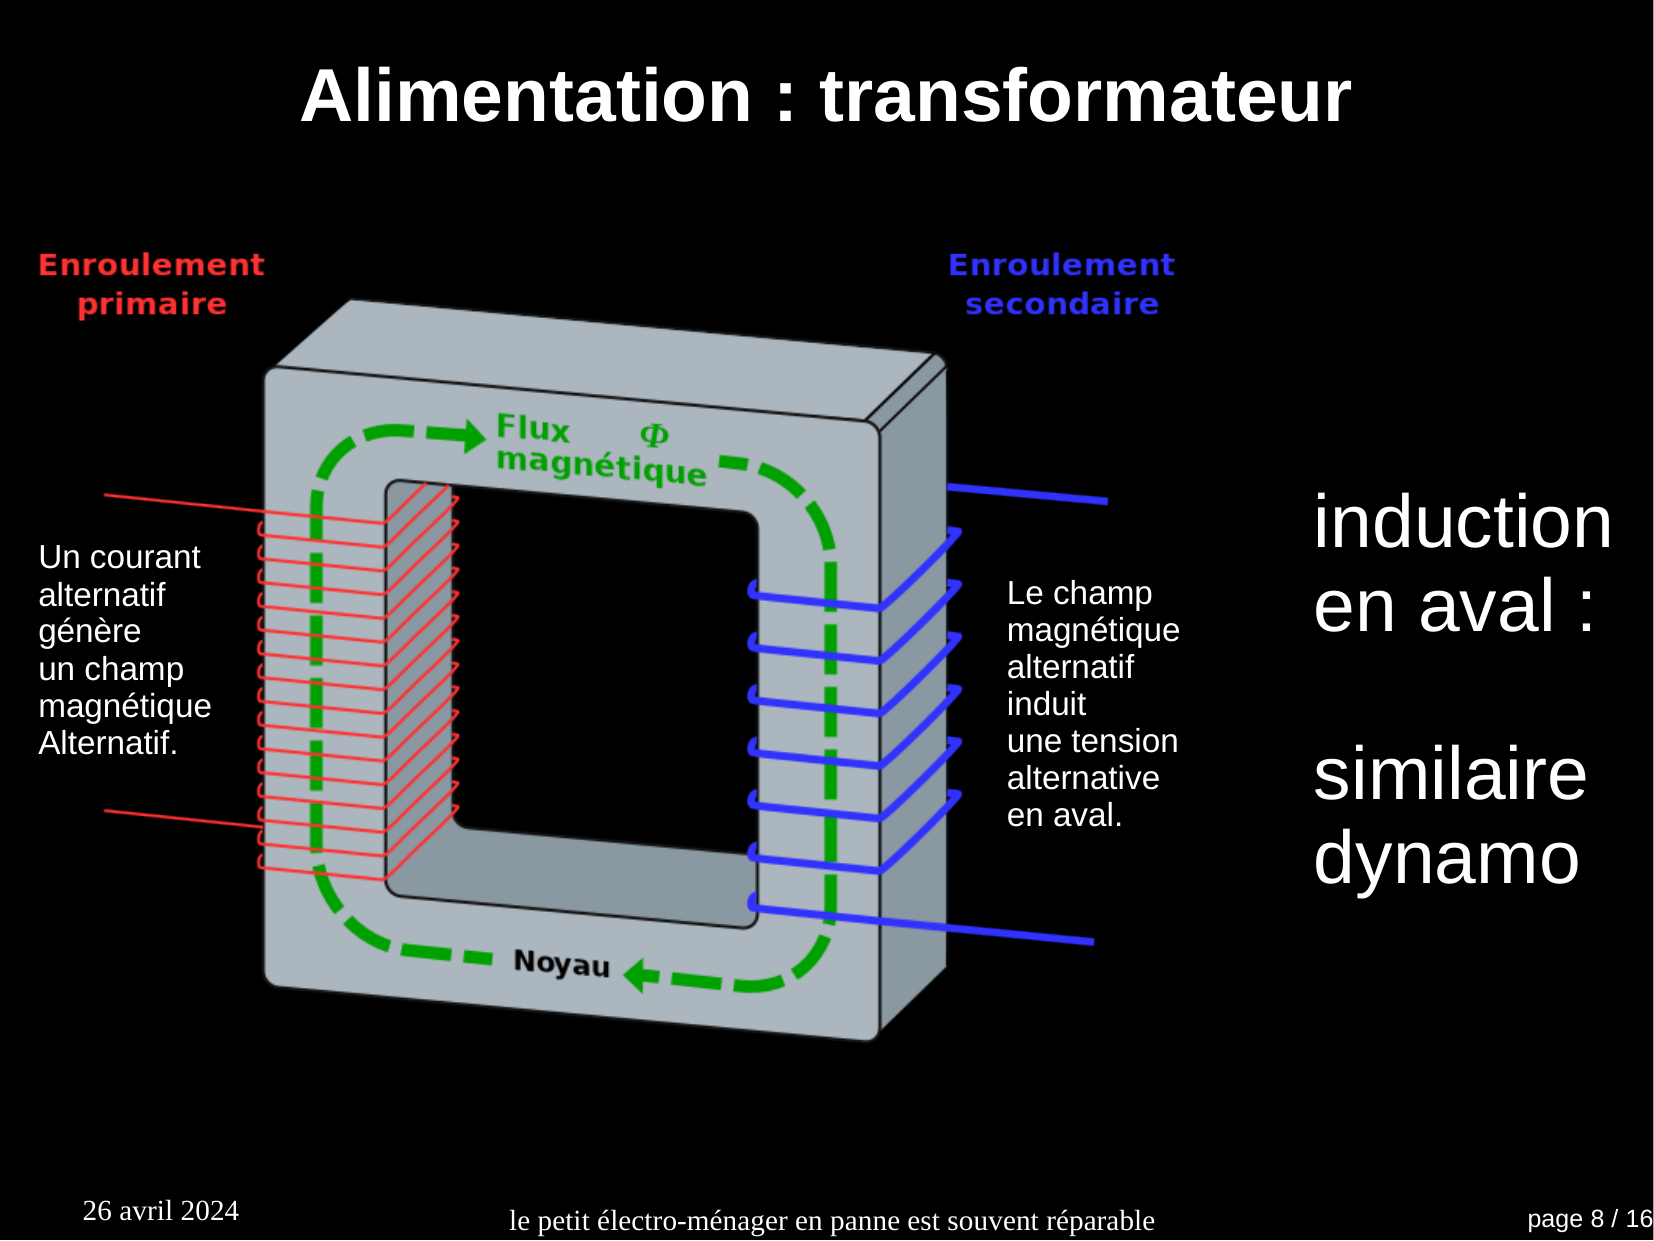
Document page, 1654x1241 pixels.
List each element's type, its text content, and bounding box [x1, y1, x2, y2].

text_box induction en aval : similaire dynamo [1299, 472, 1654, 908]
title Alimentation : transformateur [17, 6, 1636, 185]
picture [22, 232, 1195, 1062]
text_box Le champ magnétique alternatif induit une tension alternative en aval. [992, 567, 1264, 879]
text_box Un courant alternatif génère un champ magnétique Alternatif. [23, 531, 260, 769]
